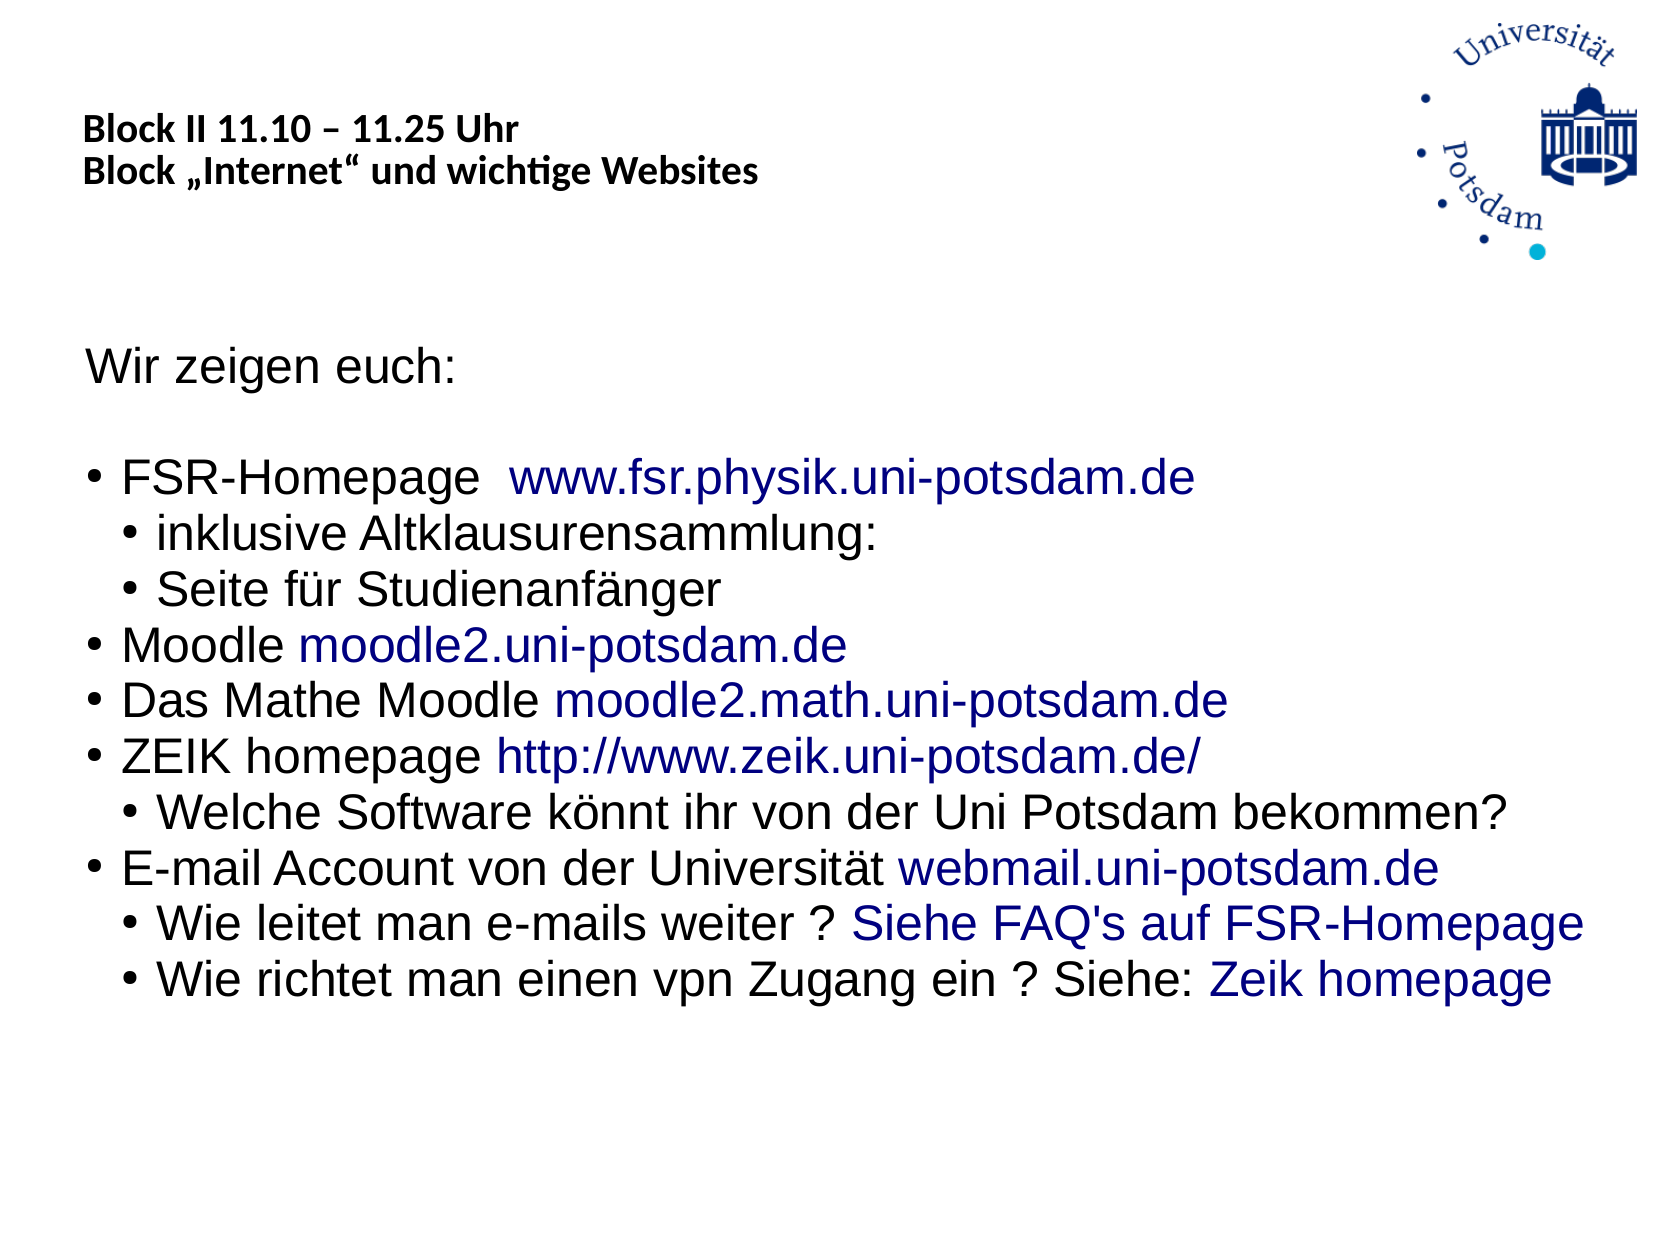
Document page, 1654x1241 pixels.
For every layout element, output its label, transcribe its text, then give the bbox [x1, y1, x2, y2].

title Block II 11.10 – 11.25 Uhr Block „Internet“ und wichtige Websites [82, 49, 1571, 257]
picture [1417, 23, 1637, 260]
text_box Wir zeigen euch: FSR-Homepage www.fsr.physik.uni-potsdam.de inklusive Altklausurensammlung: Seite für Studienanfänger Moodle moodle2.uni-potsdam.de Das Mathe Moodle moodle2.math.uni-potsdam.de ZEIK homepage http://www.zeik.uni-potsdam.de/ Welche Software könnt ihr von der Uni Potsdam bekommen? E-mail Account von der Universität webmail.uni-potsdam.de Wie leitet man e-mails weiter ? Siehe FAQ's auf FSR-Homepage Wie richtet man einen vpn Zugang ein ? Siehe: Zeik homepage [70, 330, 1601, 1015]
